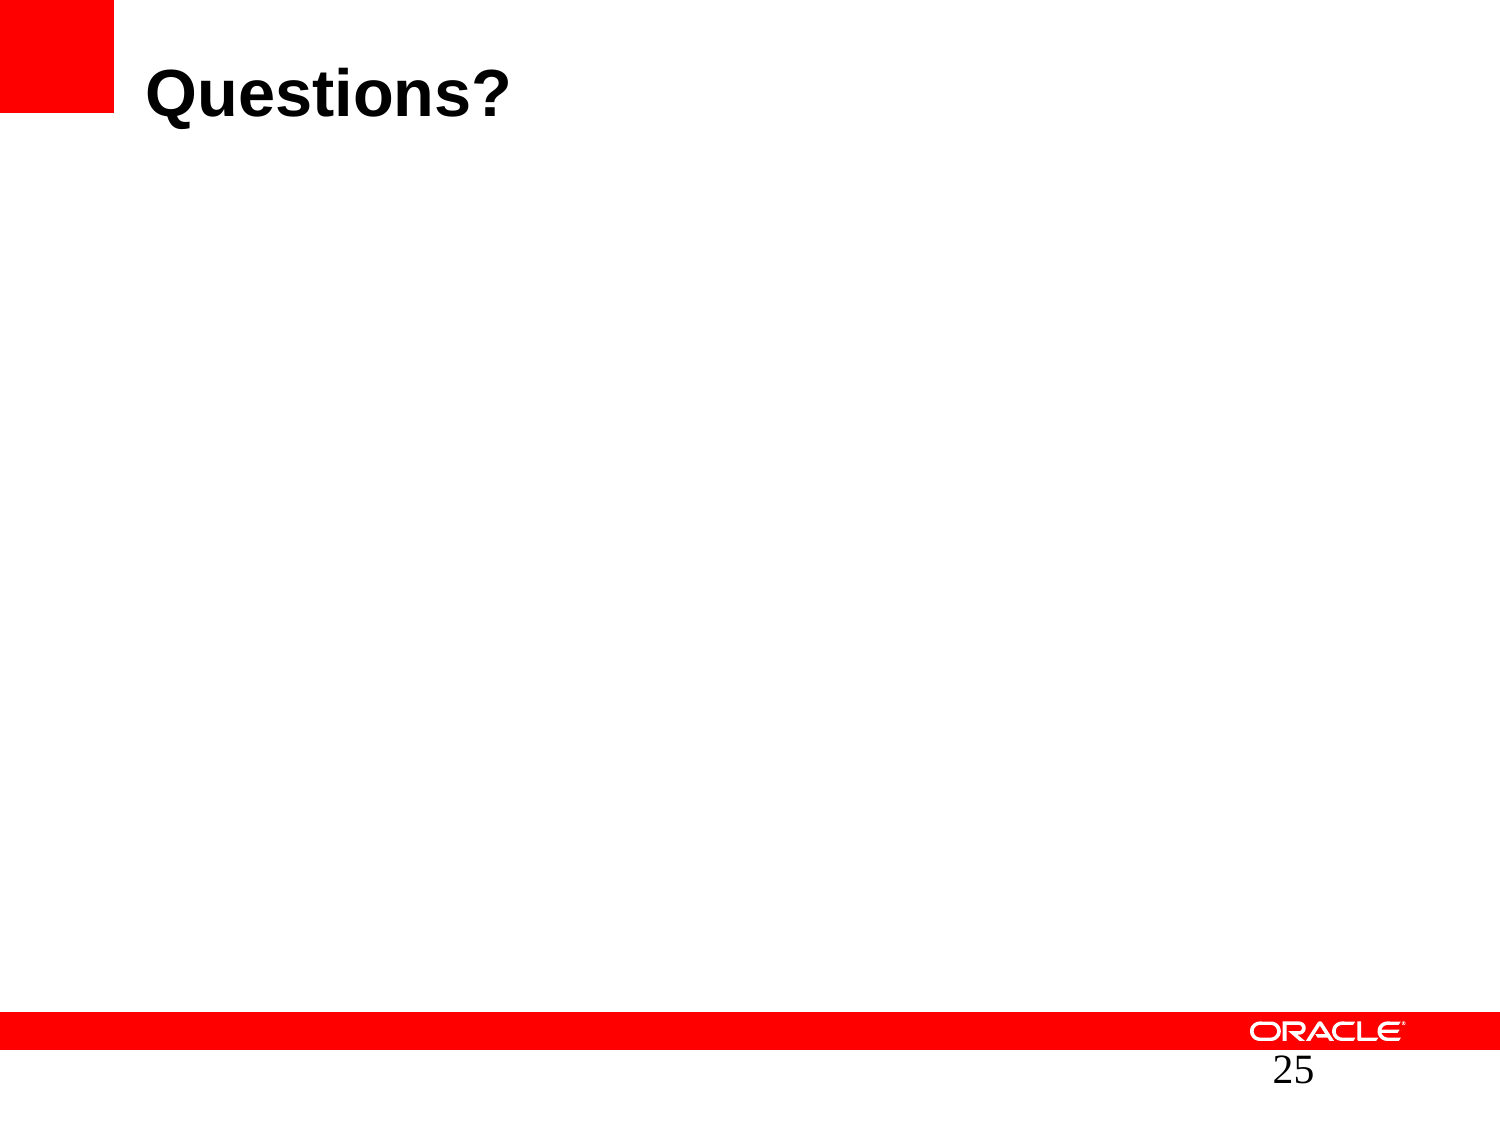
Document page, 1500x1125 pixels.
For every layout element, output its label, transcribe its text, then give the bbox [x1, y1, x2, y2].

picture [0, 0, 114, 113]
picture [0, 1012, 1500, 1050]
title Questions? [145, 49, 1390, 205]
